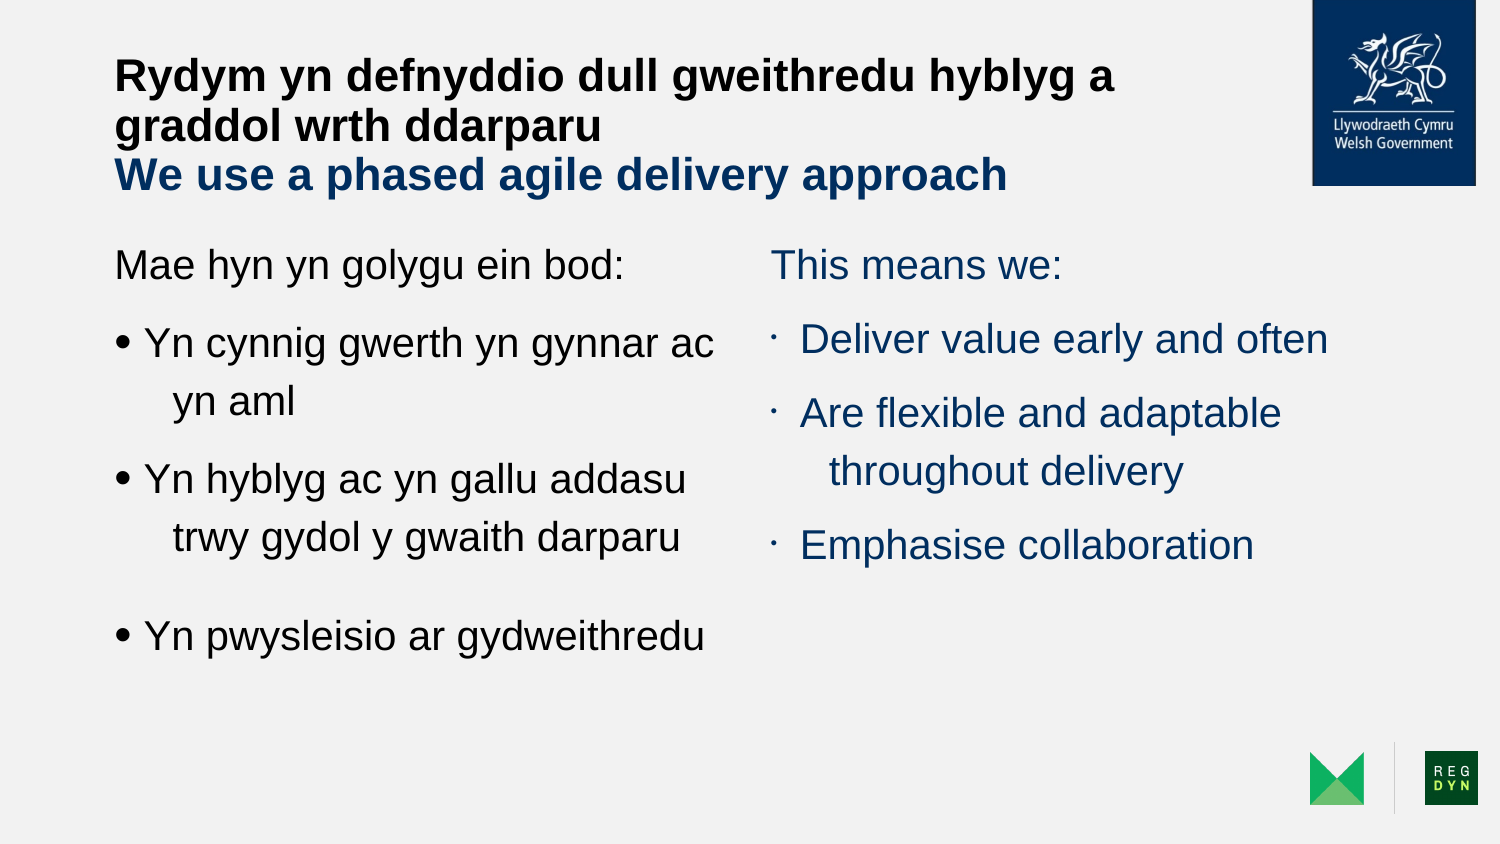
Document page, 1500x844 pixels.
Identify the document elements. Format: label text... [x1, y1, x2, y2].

list This means we: Deliver value early and often Are flexible and adaptable throughout delivery Emphasise collaboration [759, 224, 1459, 760]
list Mae hyn yn golygu ein bod: Yn cynnig gwerth yn gynnar ac yn aml Yn hyblyg ac yn gallu addasu trwy gydol y gwaith darparu Yn pwysleisio ar gydweithredu [103, 224, 741, 760]
picture [1425, 751, 1478, 805]
picture [1310, 760, 1364, 805]
title Rydym yn defnyddio dull gweithredu hyblyg a graddol wrth ddarparu We use a phased agile delivery approach [103, 44, 1397, 209]
